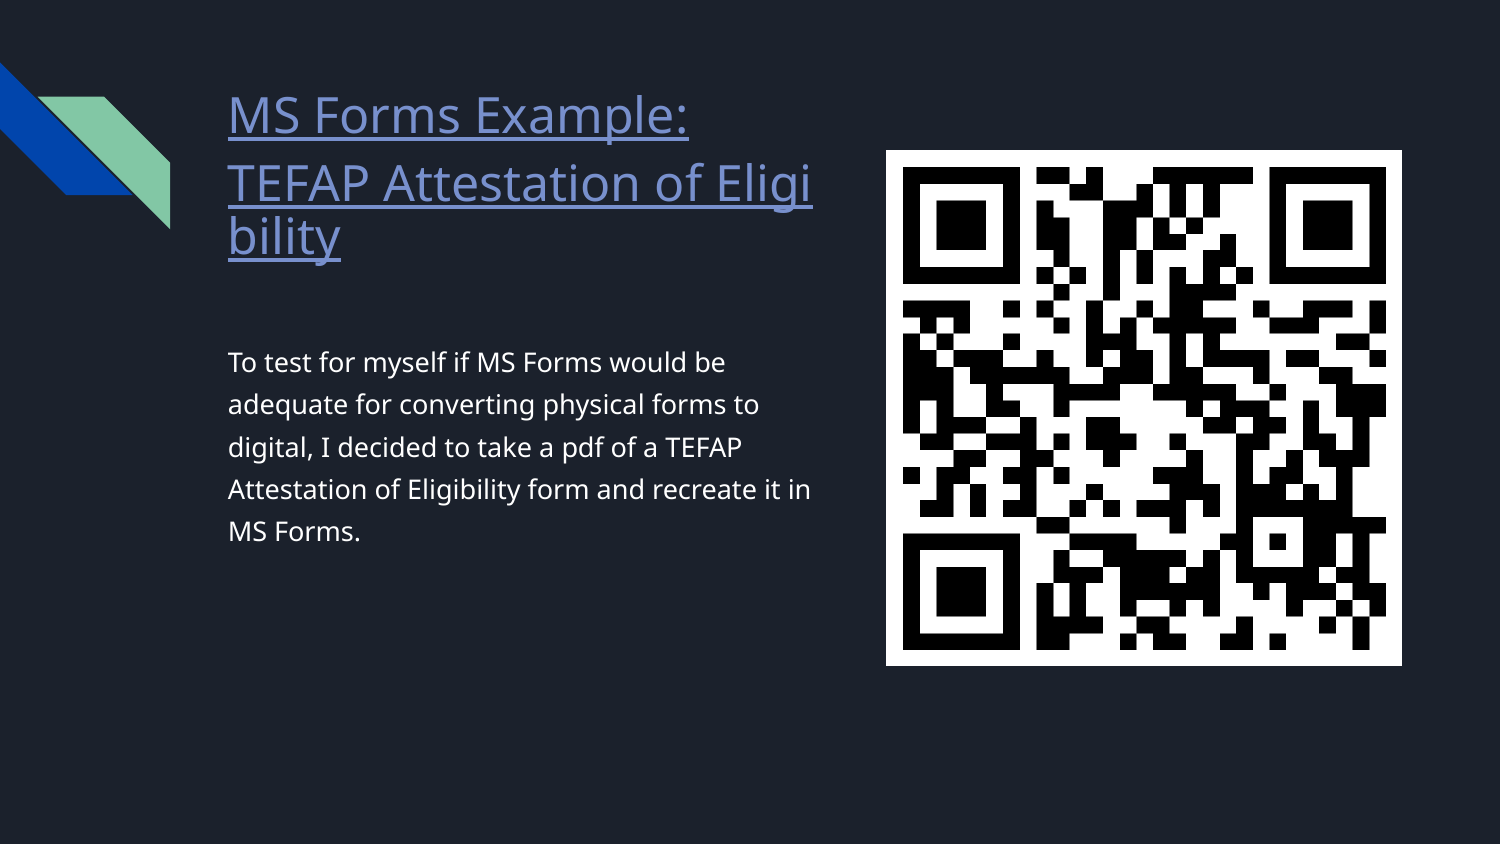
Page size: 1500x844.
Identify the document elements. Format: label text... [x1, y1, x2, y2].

list To test for myself if MS Forms would be adequate for converting physical forms to digital, I decided to take a pdf of a TEFAP Attestation of Eligibility form and recreate it in MS Forms. [212, 323, 836, 720]
title MS Forms Example: TEFAP Attestation of Eligibility [212, 64, 836, 310]
picture [886, 150, 1402, 666]
